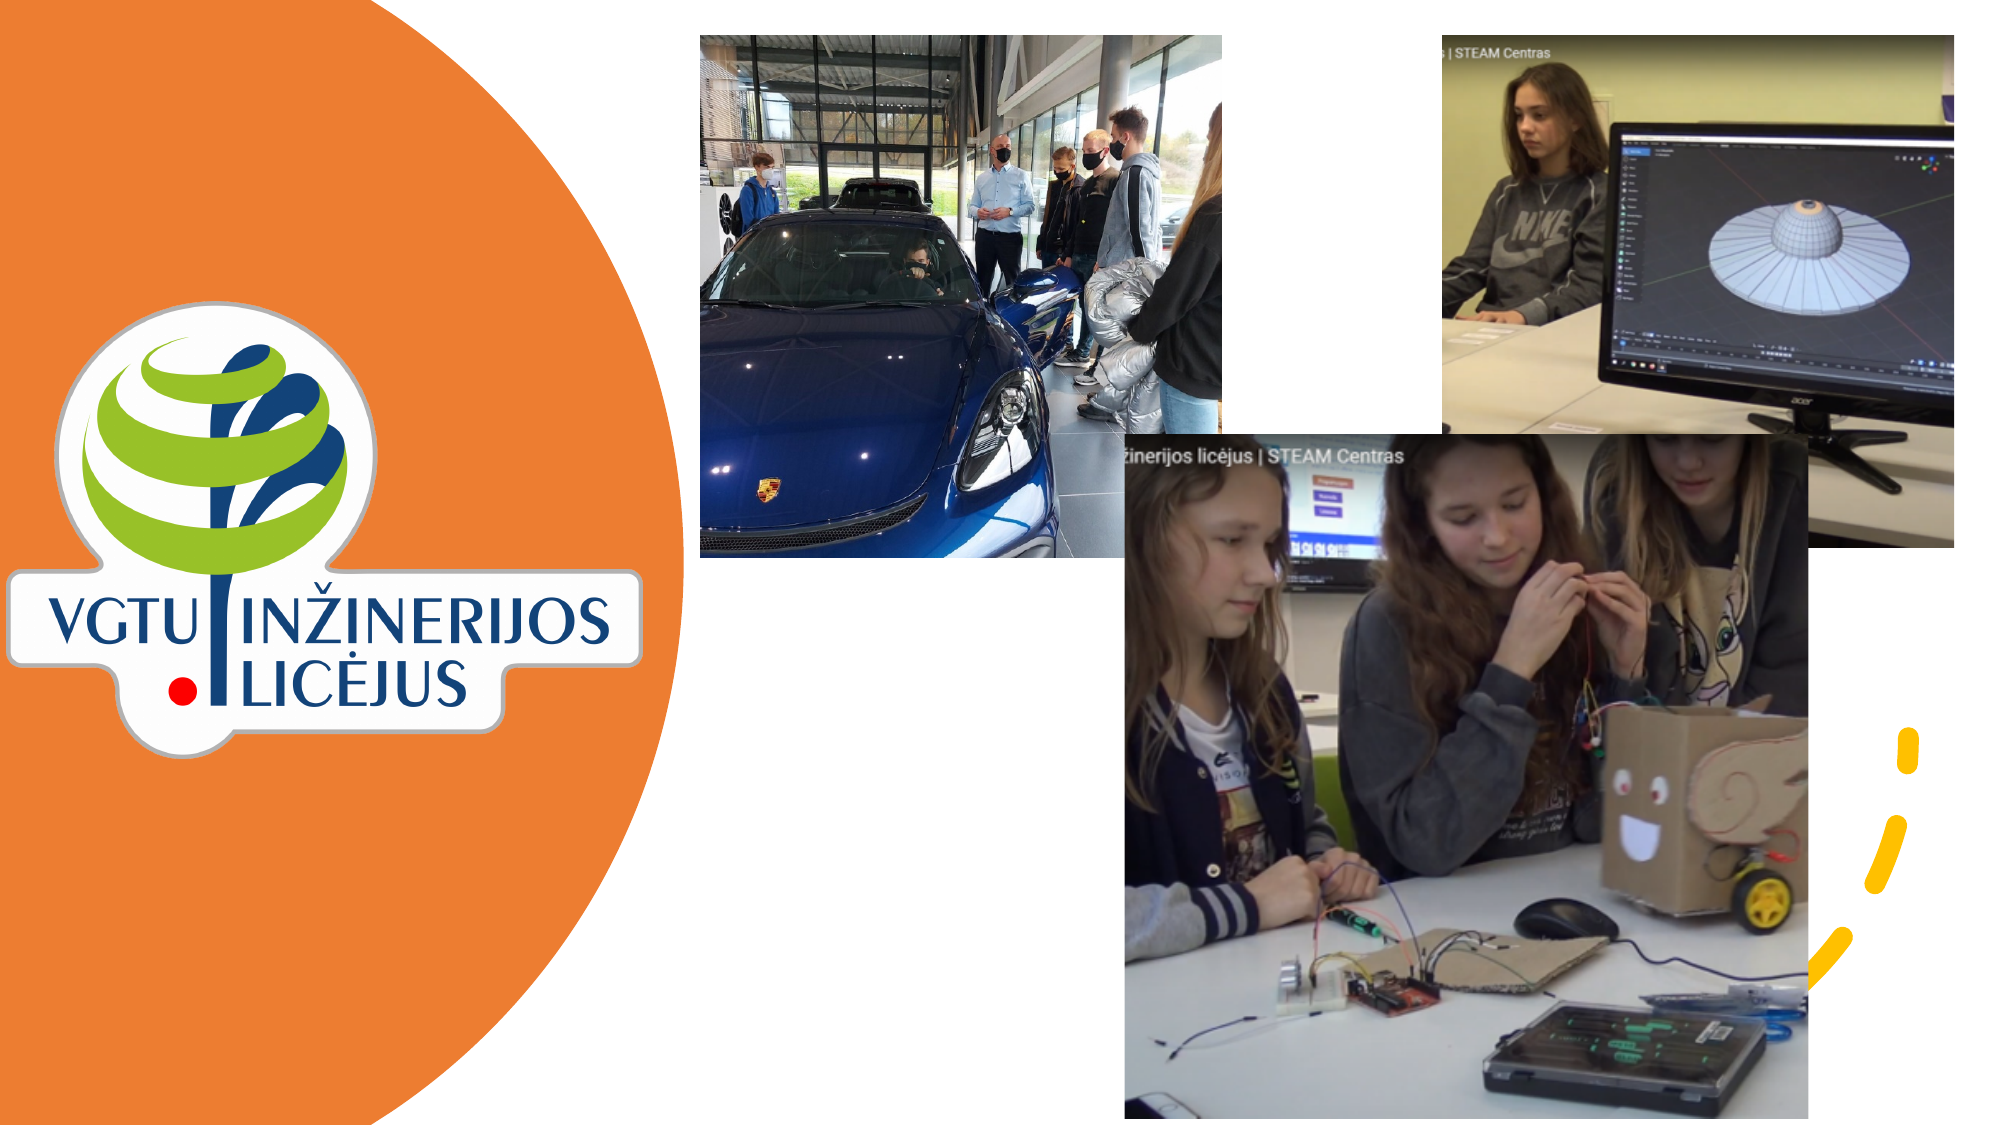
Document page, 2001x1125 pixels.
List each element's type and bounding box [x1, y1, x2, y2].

text_box [0, 0, 2000, 1125]
picture [700, 35, 1955, 1119]
picture [6, 301, 643, 759]
